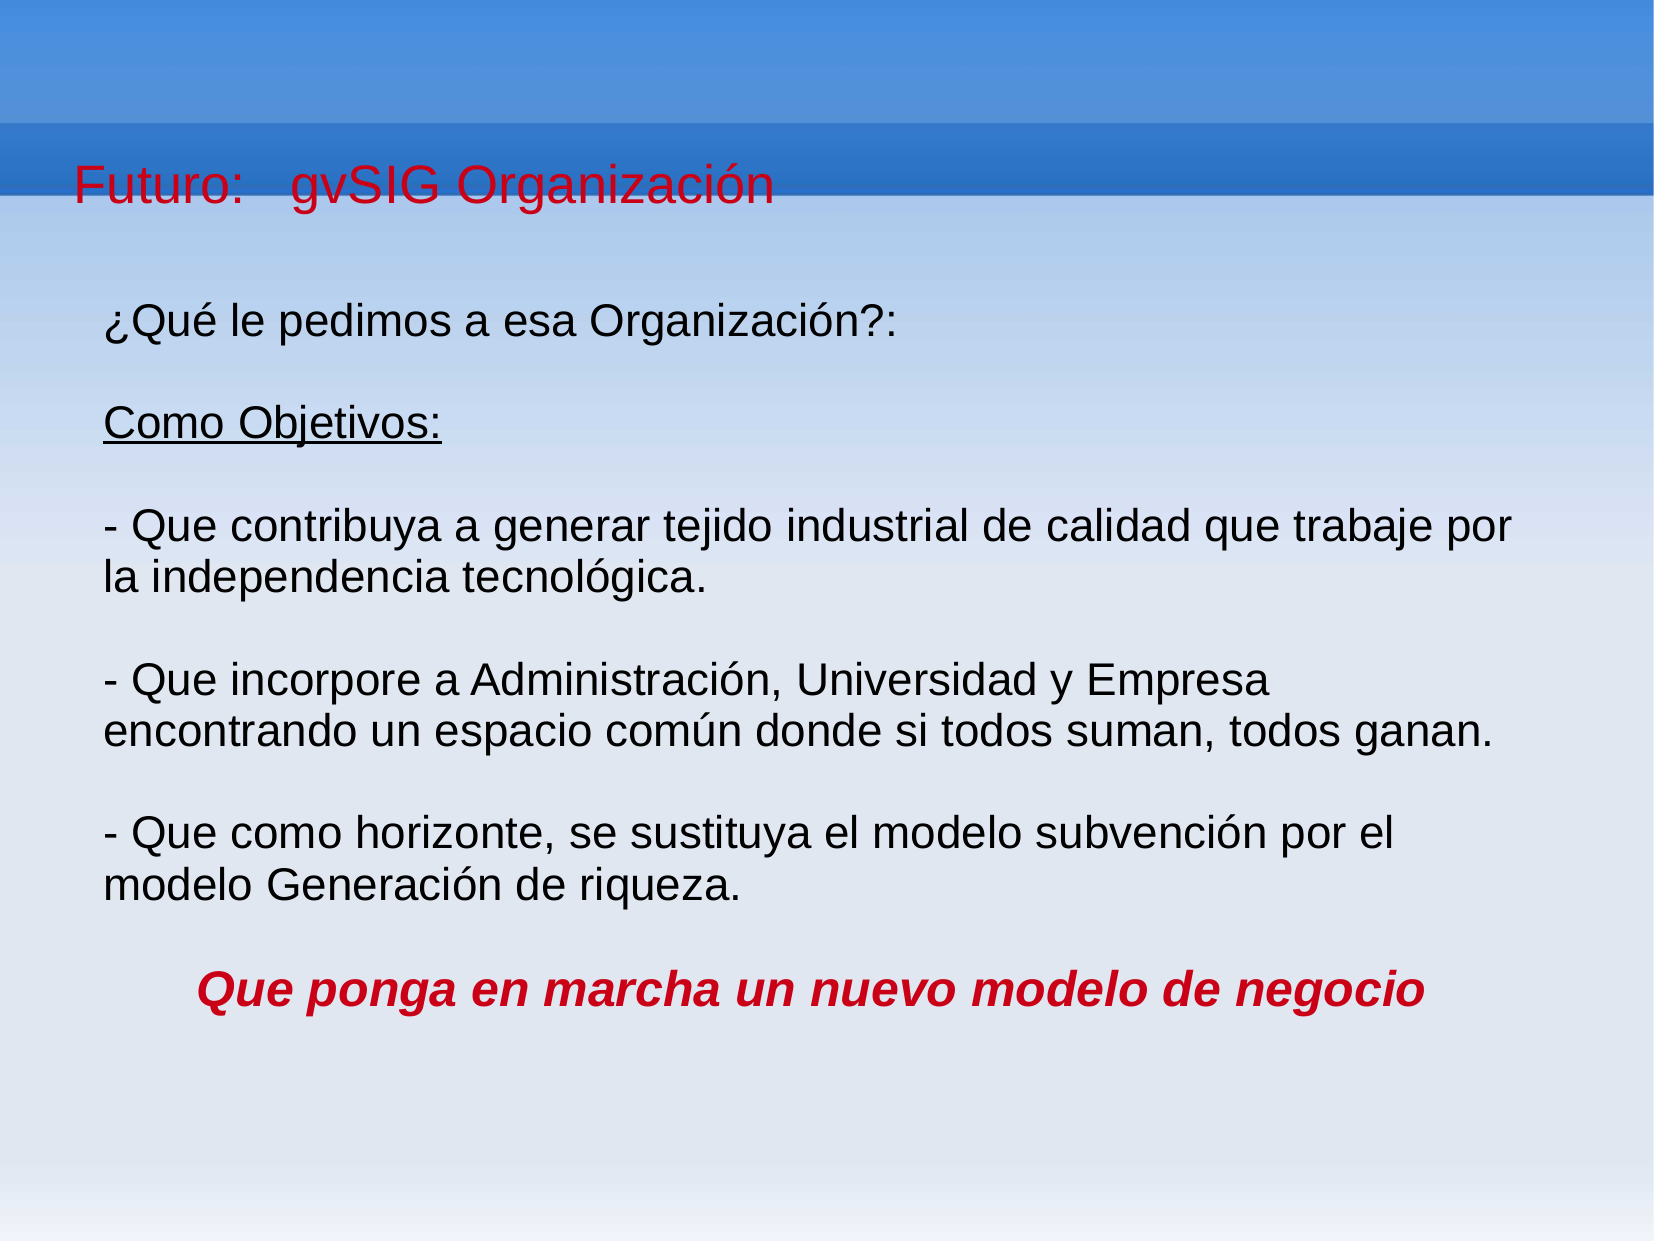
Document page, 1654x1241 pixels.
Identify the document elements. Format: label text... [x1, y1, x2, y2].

text_box ¿Qué le pedimos a esa Organización?: Como Objetivos: - Que contribuya a generar tejido industrial de calidad que trabaje por la independencia tecnológica. - Que incorpore a Administración, Universidad y Empresa encontrando un espacio común donde si todos suman, todos ganan. - Que como horizonte, se sustituya el modelo subvención por el modelo Generación de riqueza. Que ponga en marcha un nuevo modelo de negocio [88, 236, 1536, 1025]
picture [0, 0, 1654, 1241]
text_box Futuro: gvSIG Organización [59, 147, 975, 230]
